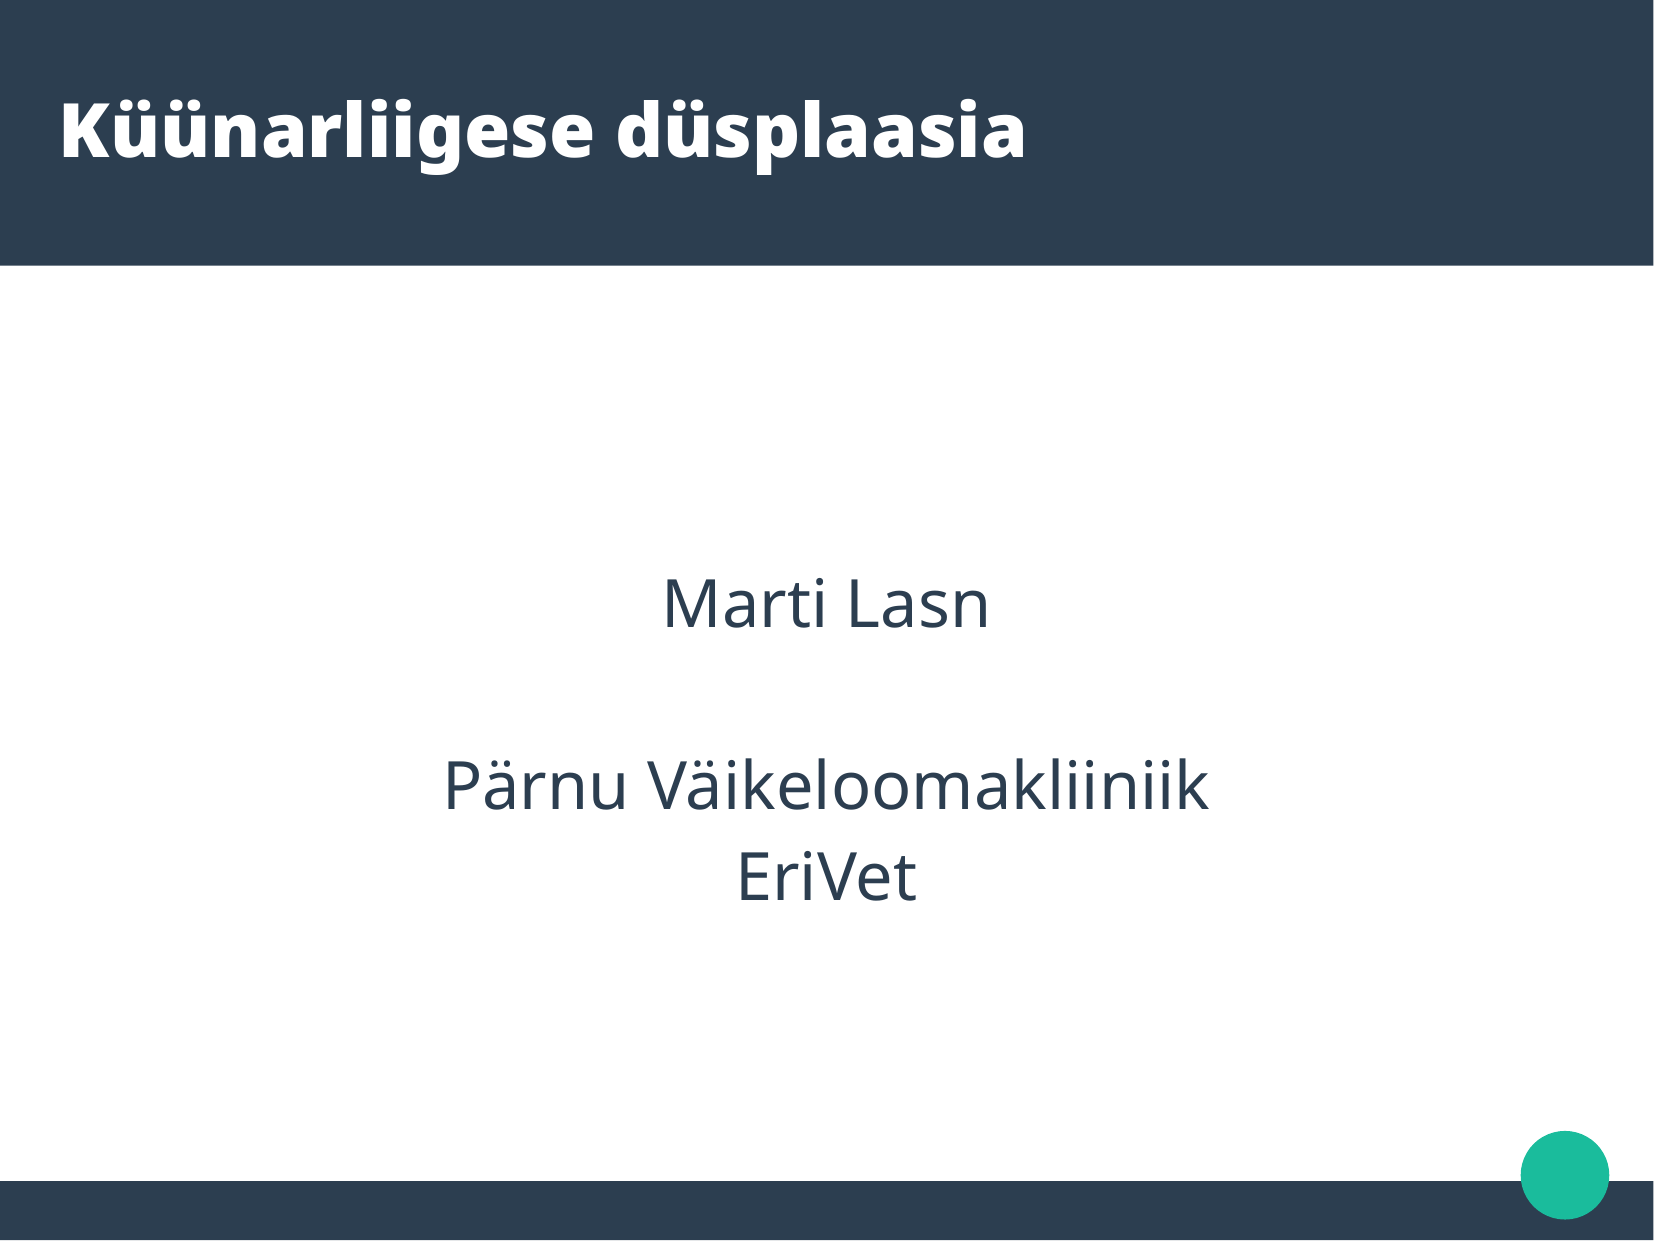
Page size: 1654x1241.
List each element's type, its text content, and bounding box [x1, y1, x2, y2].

title Küünarliigese düsplaasia [59, 49, 1595, 207]
subtitle Marti Lasn Pärnu Väikeloomakliiniik EriVet [59, 324, 1595, 1152]
